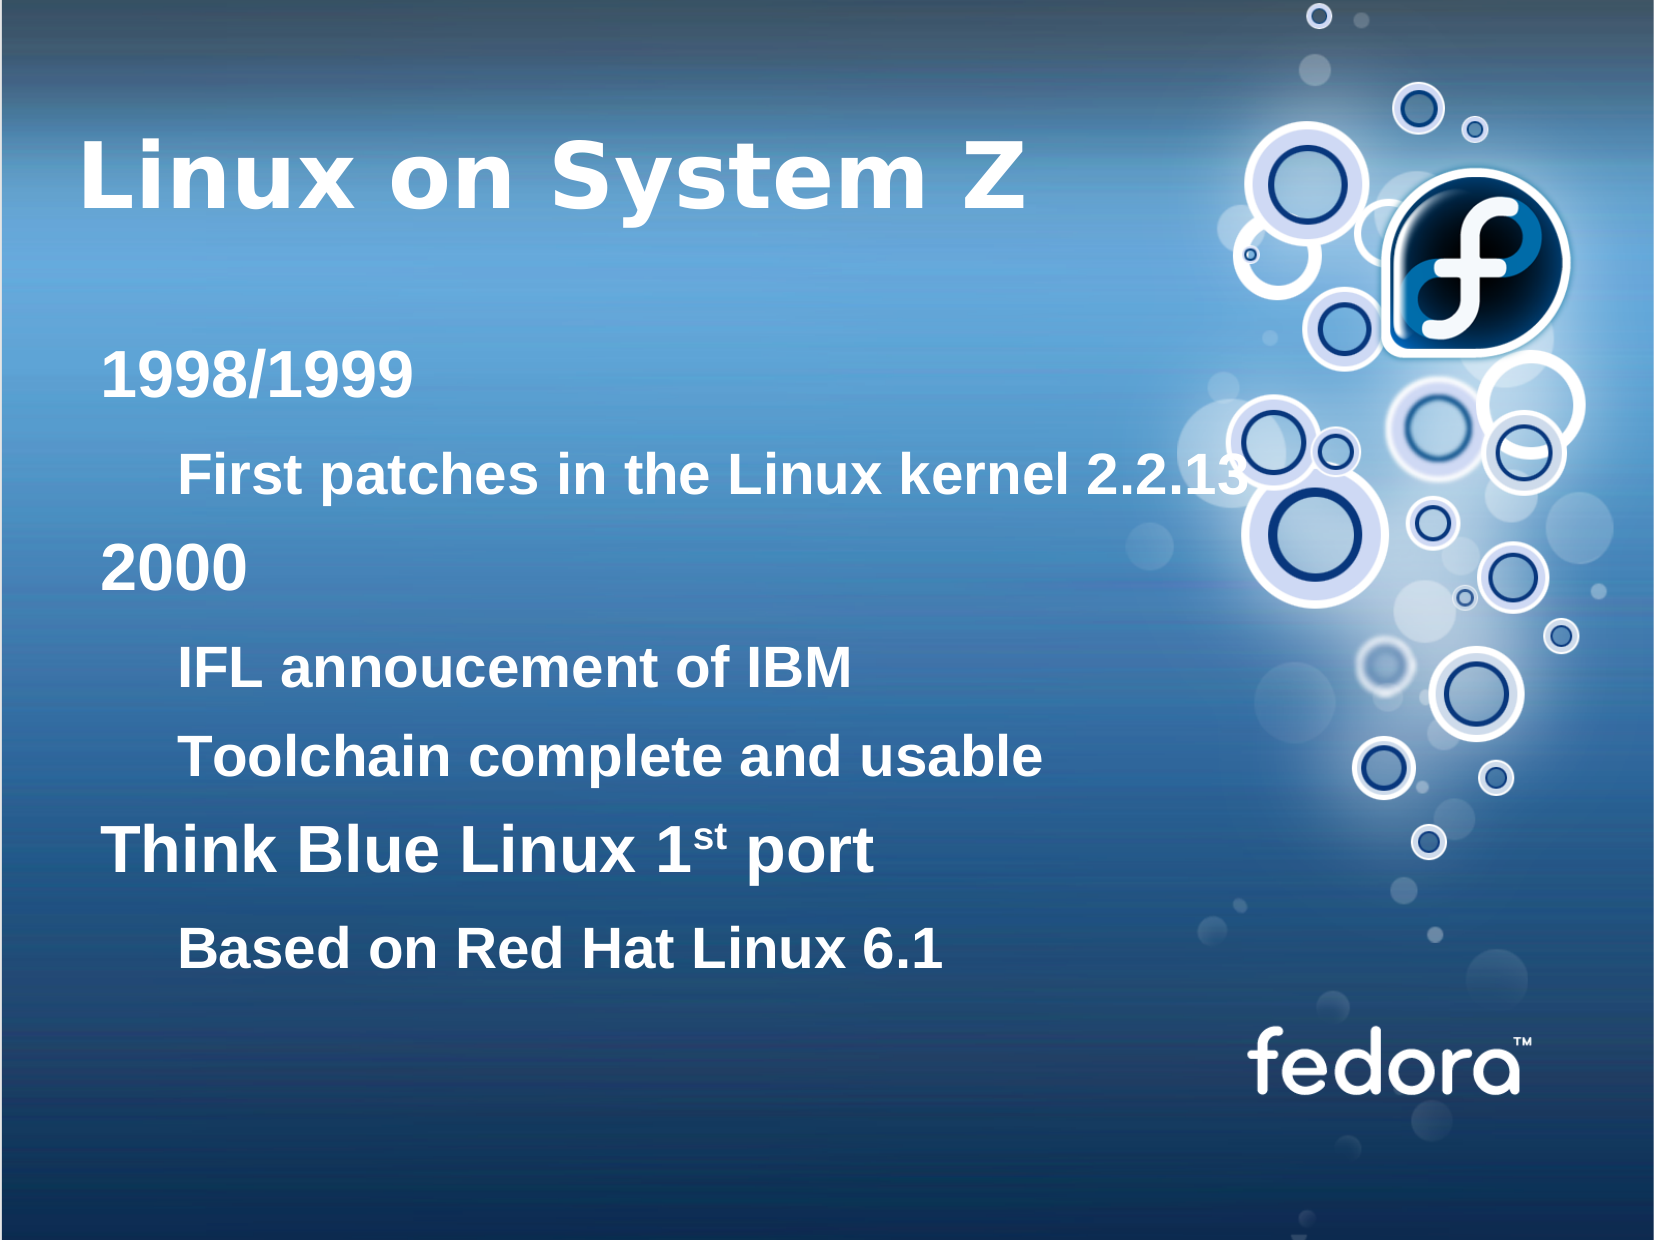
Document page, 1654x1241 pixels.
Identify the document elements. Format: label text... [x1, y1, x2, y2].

list 1998/1999 First patches in the Linux kernel 2.2.13 2000 IFL annoucement of IBM Toolchain complete and usable Think Blue Linux 1st port Based on Red Hat Linux 6.1 [82, 337, 1388, 1142]
title Linux on System Z [76, 80, 1565, 273]
picture [1, 0, 1654, 1240]
